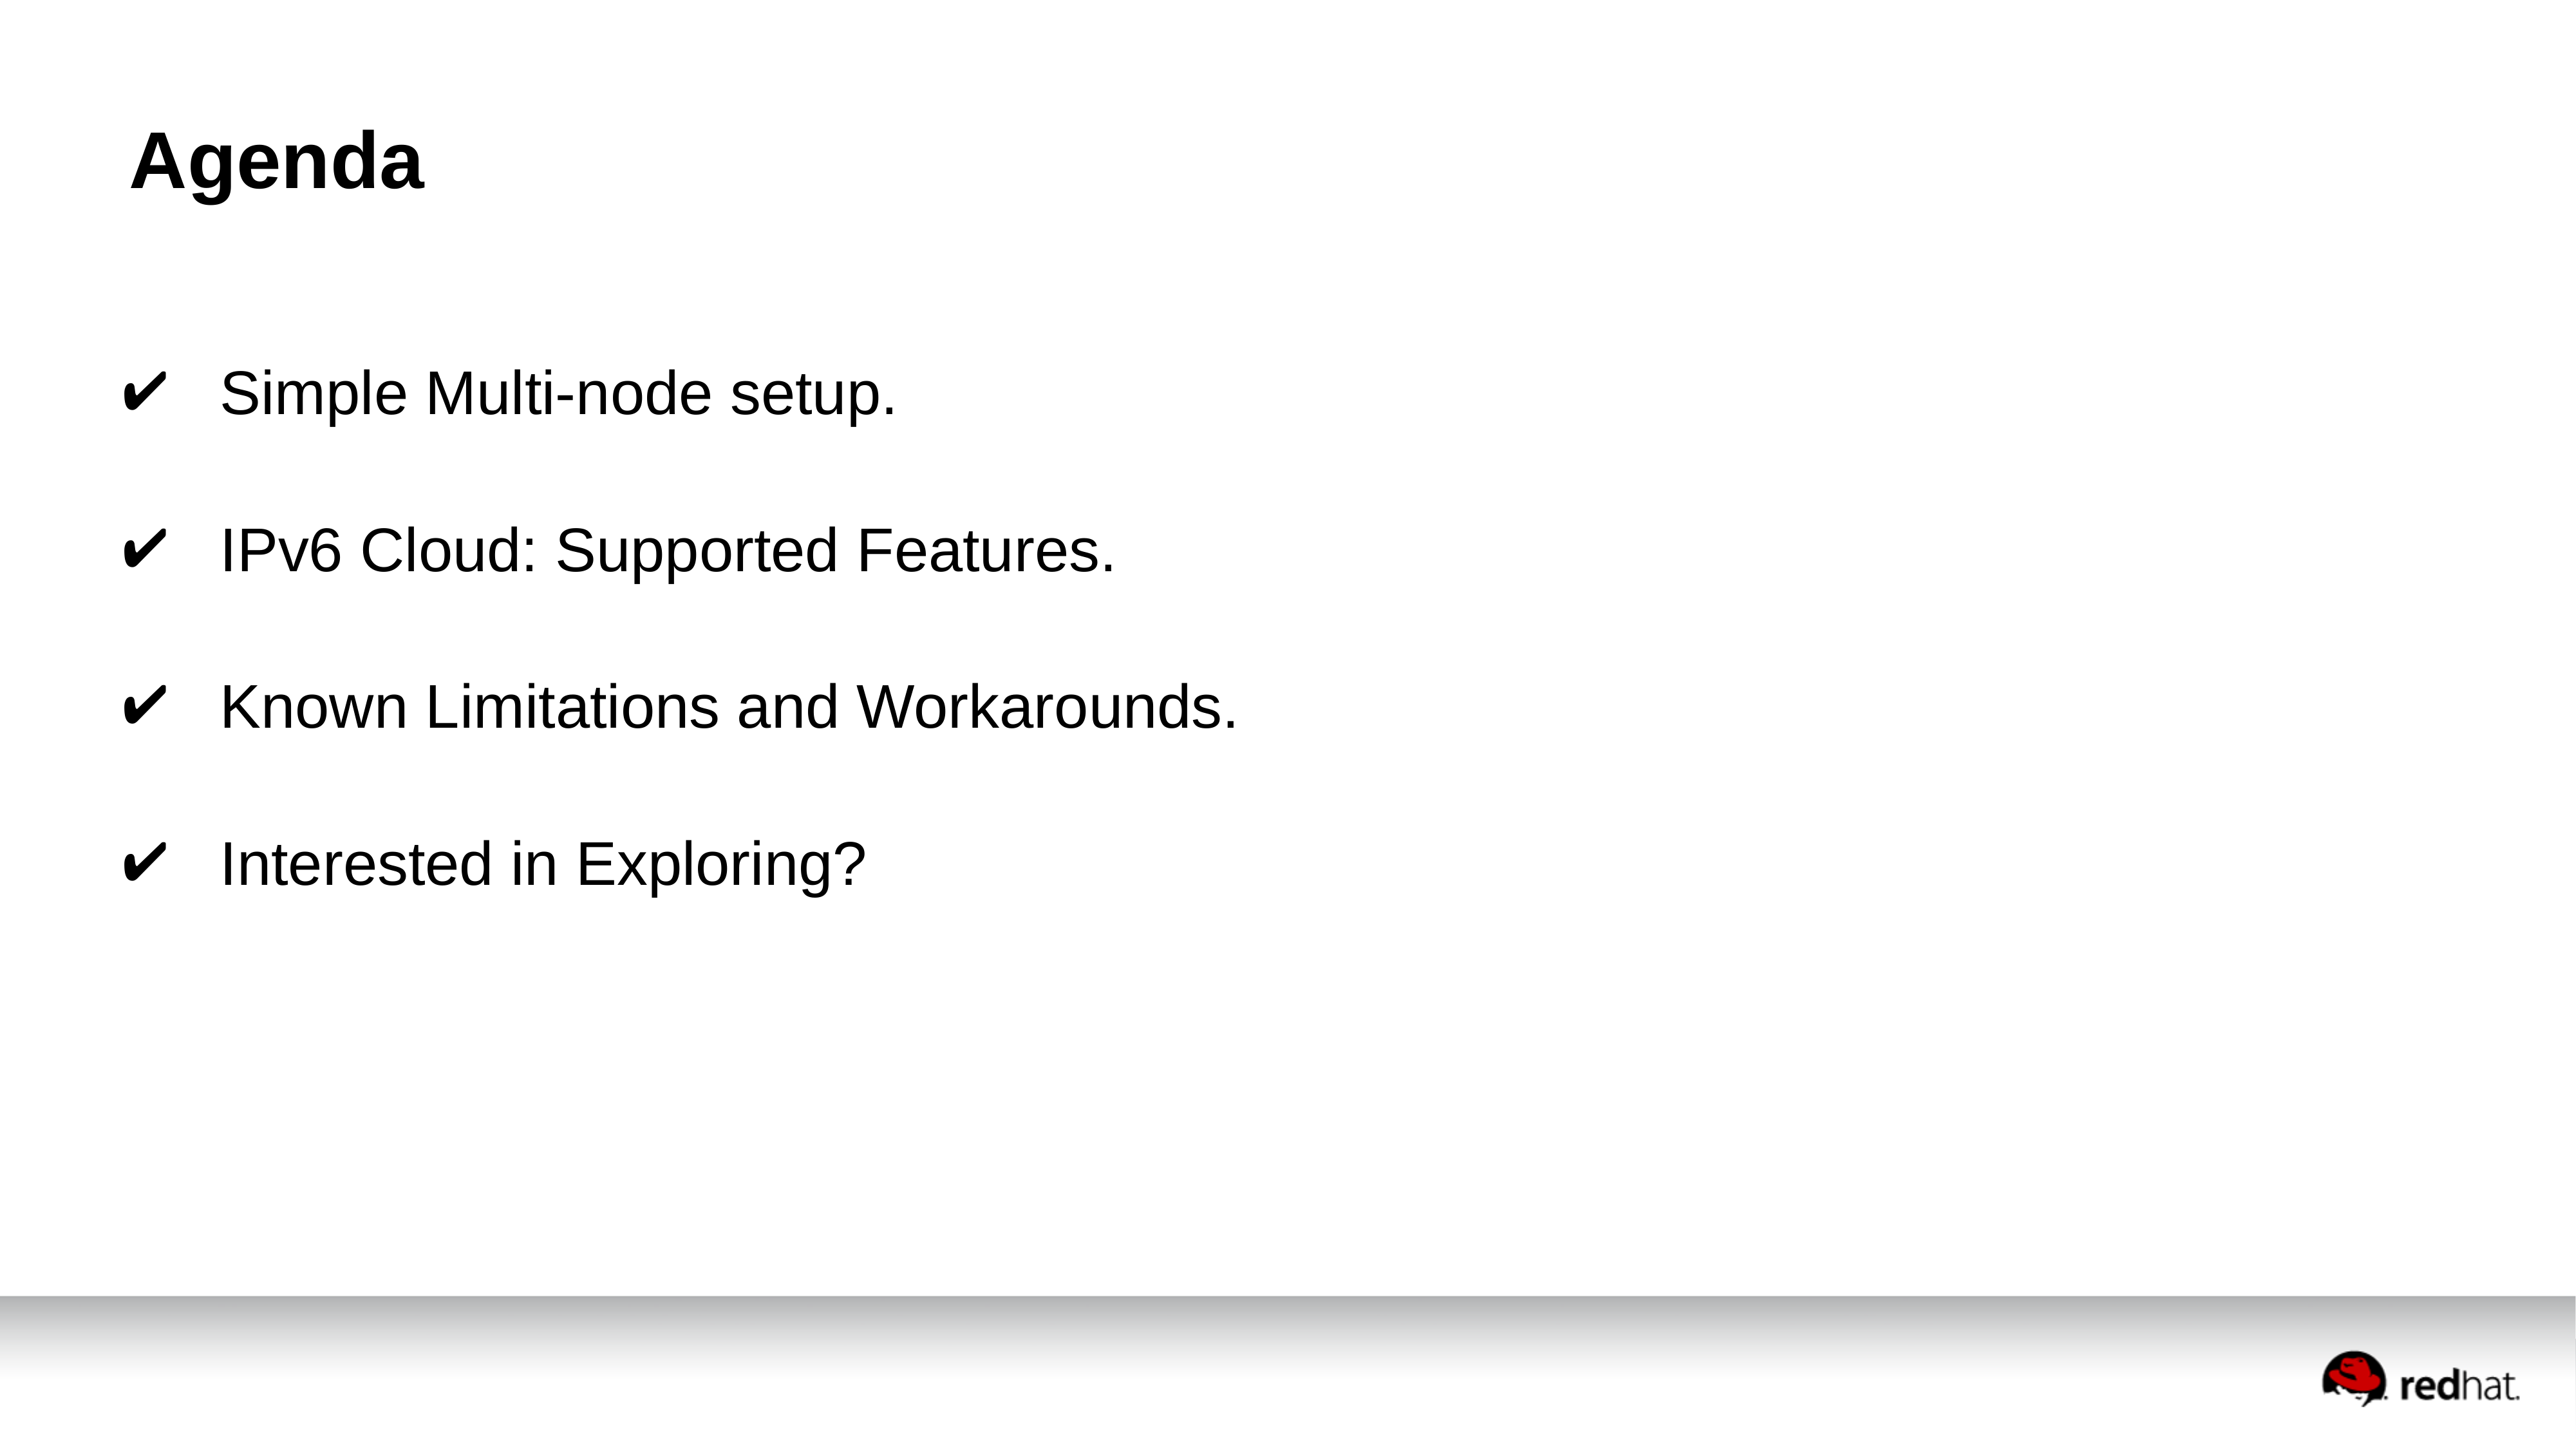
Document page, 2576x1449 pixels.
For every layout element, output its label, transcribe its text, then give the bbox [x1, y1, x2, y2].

picture [0, 0, 2576, 1449]
title Agenda [129, 100, 2261, 222]
list Simple Multi-node setup. IPv6 Cloud: Supported Features. Known Limitations and Workarounds. Interested in Exploring? [123, 289, 2425, 1208]
